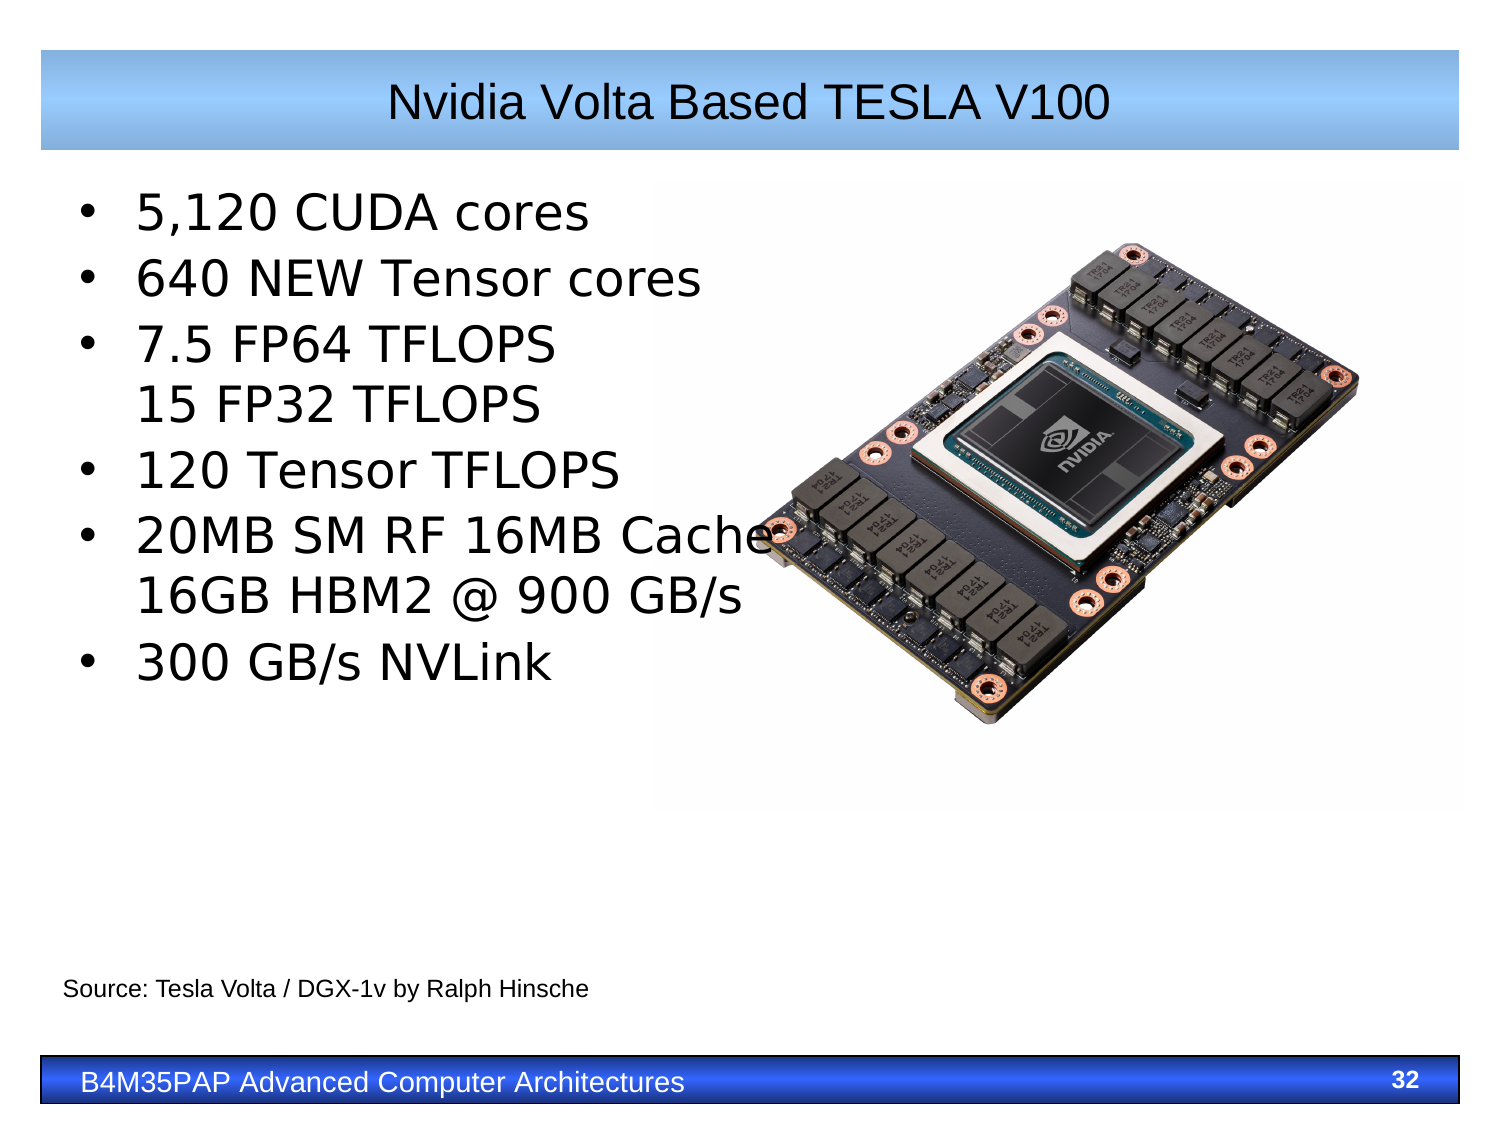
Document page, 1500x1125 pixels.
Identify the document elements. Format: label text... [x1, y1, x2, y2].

picture [794, 182, 1463, 810]
list 5,120 CUDA cores 640 NEW Tensor cores 7.5 FP64 TFLOPS 15 FP32 TFLOPS 120 Tensor TFLOPS 20MB SM RF 16MB Cache 16GB HBM2 @ 900 GB/s 300 GB/s NVLink [64, 172, 794, 960]
title Nvidia Volta Based TESLA V100 [41, 50, 1459, 150]
text_box Source: Tesla Volta / DGX-1v by Ralph Hinsche [47, 967, 605, 1011]
